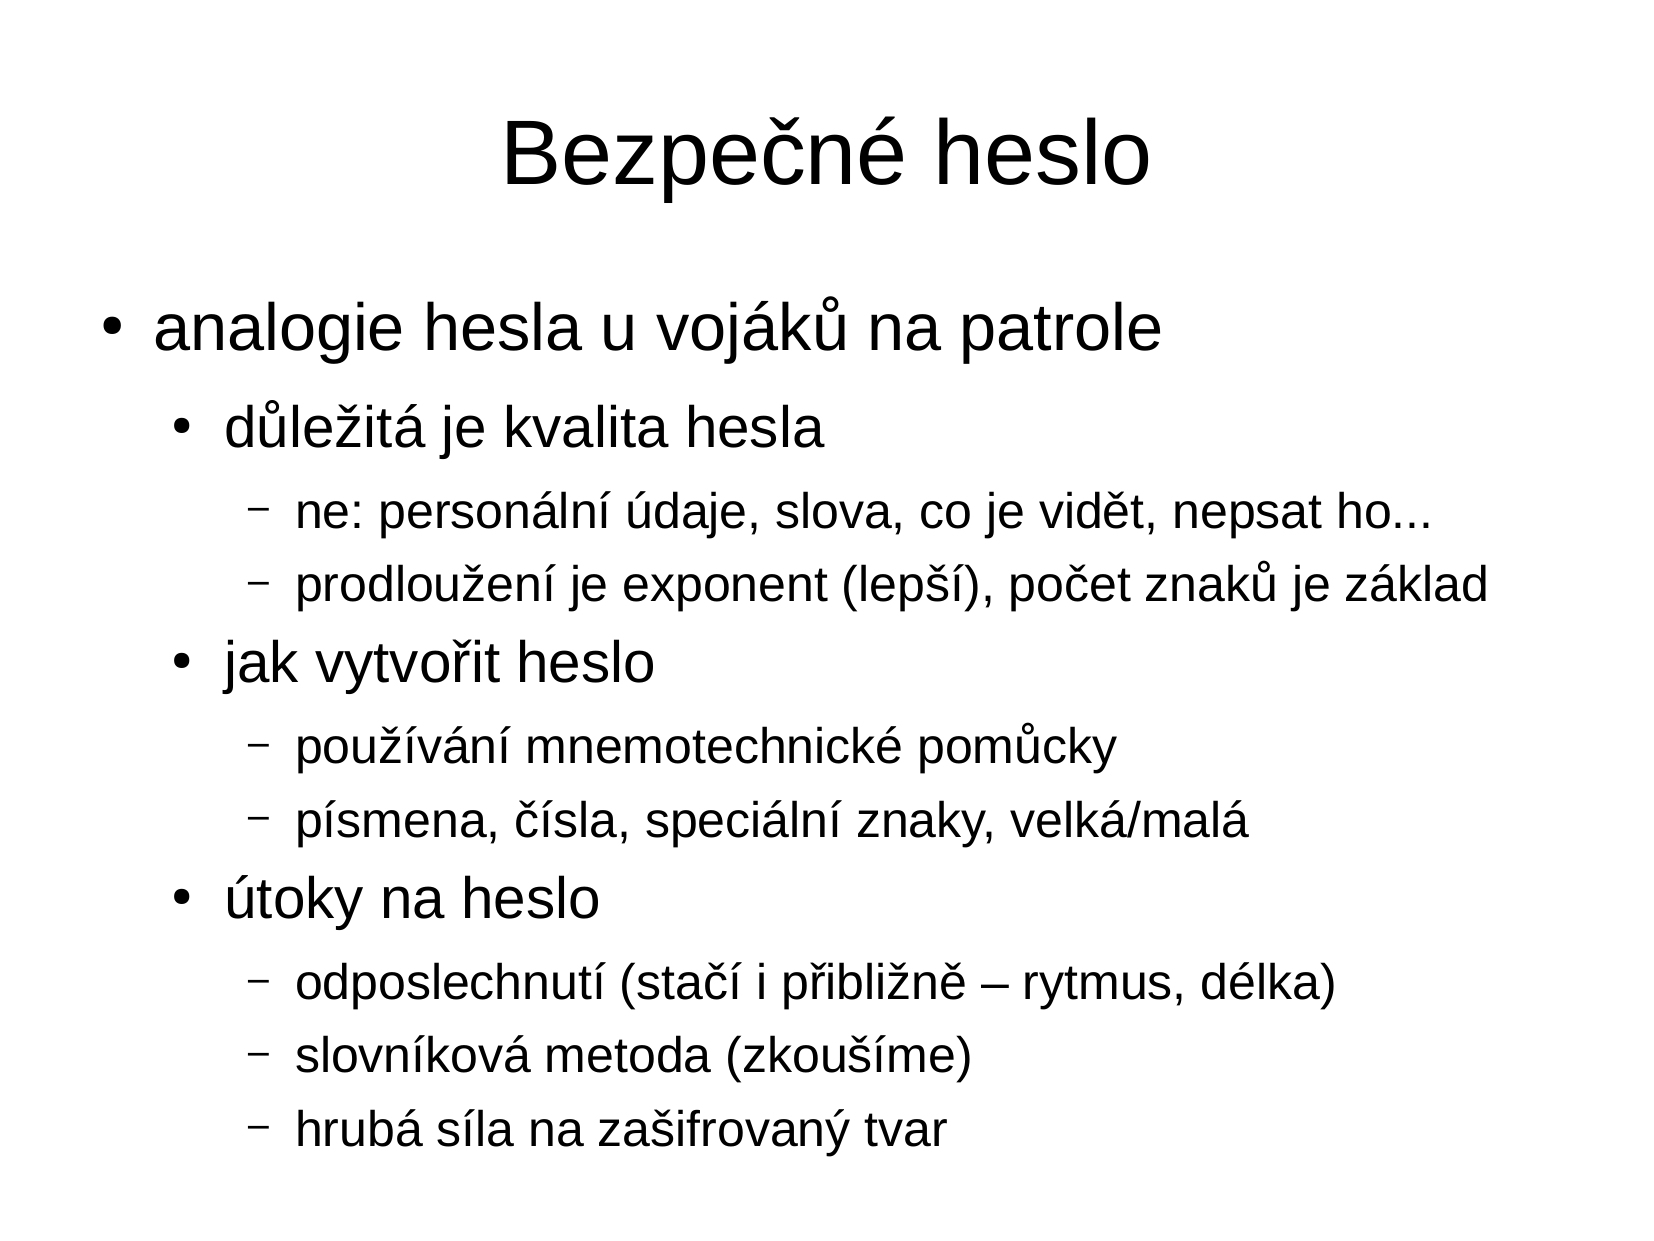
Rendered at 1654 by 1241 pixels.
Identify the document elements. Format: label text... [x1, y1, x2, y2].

list analogie hesla u vojáků na patrole důležitá je kvalita hesla ne: personální údaje, slova, co je vidět, nepsat ho... prodloužení je exponent (lepší), počet znaků je základ jak vytvořit heslo používání mnemotechnické pomůcky písmena, čísla, speciální znaky, velká/malá útoky na heslo odposlechnutí (stačí i přibližně – rytmus, délka) slovníková metoda (zkoušíme) hrubá síla na zašifrovaný tvar [82, 290, 1571, 1158]
title Bezpečné heslo [82, 56, 1571, 250]
